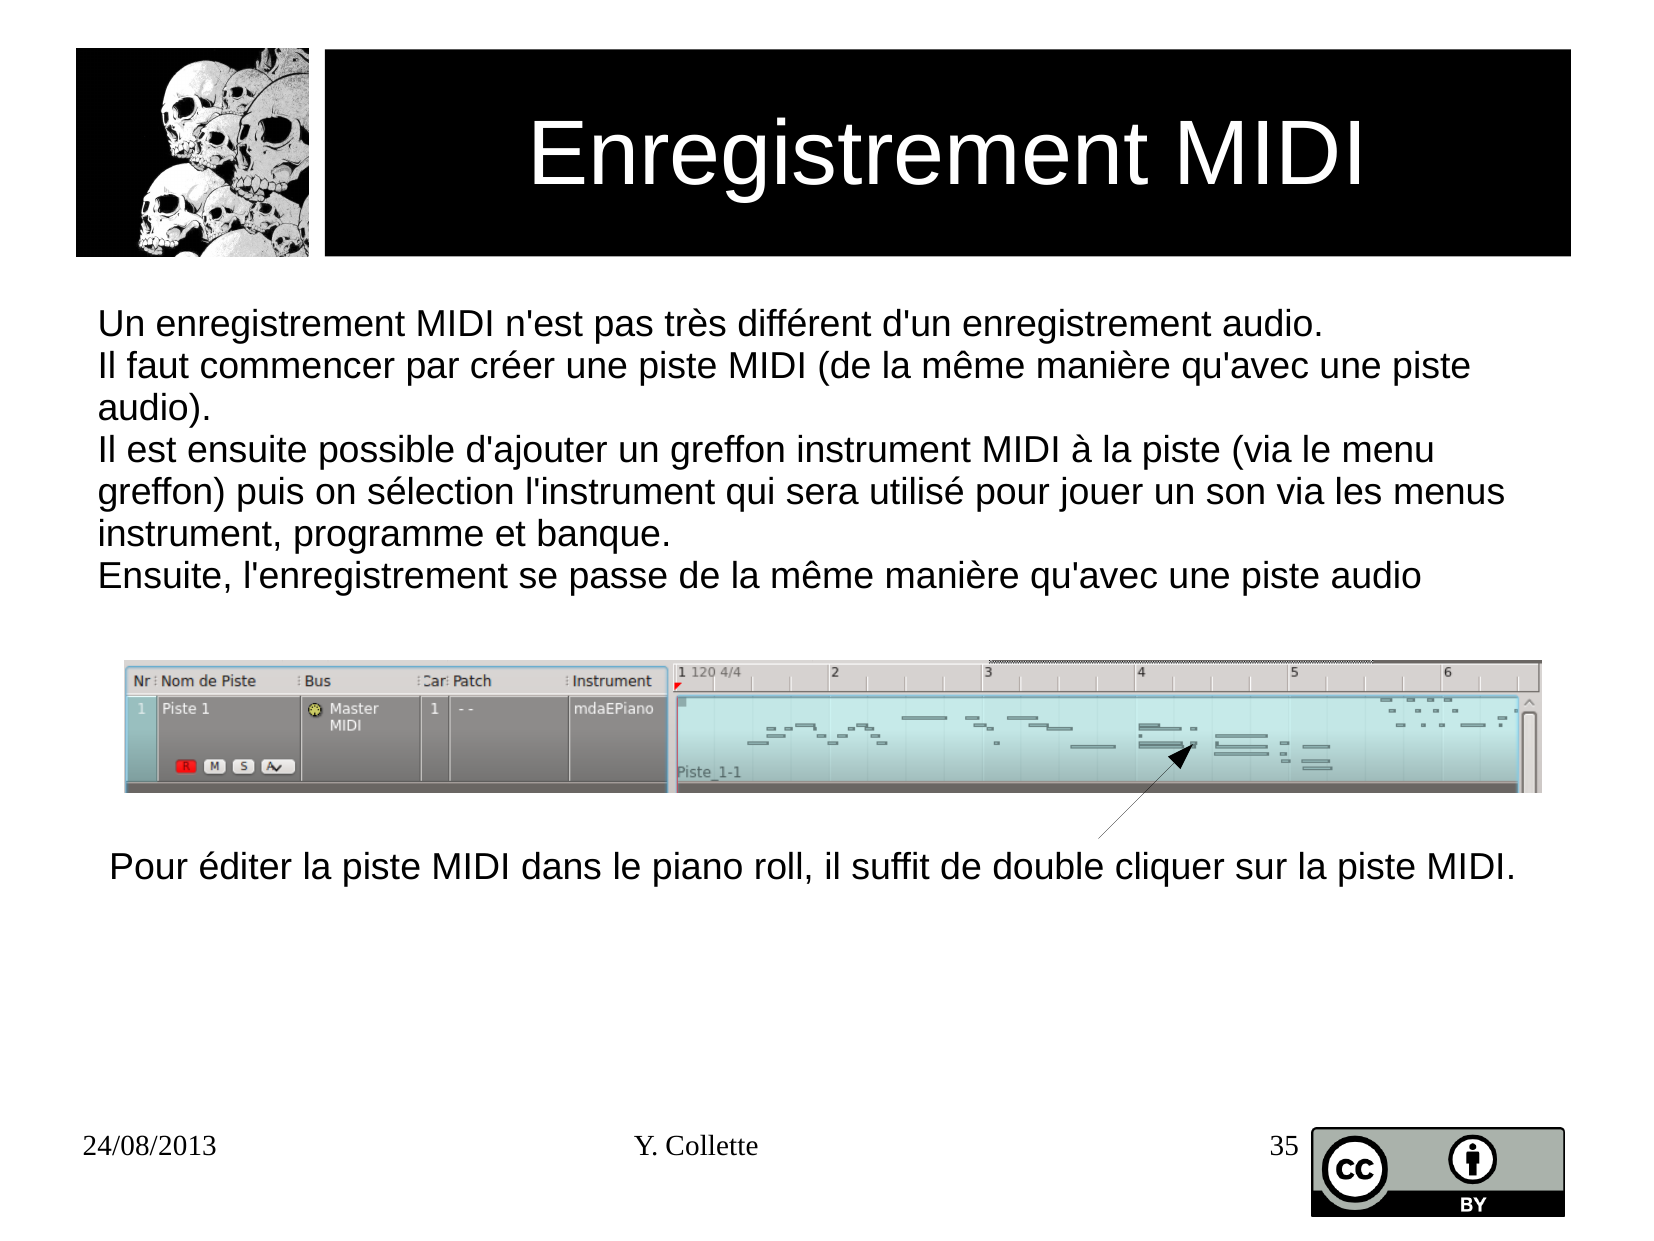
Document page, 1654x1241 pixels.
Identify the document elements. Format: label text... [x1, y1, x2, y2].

picture [1311, 1127, 1565, 1217]
picture [76, 48, 309, 257]
picture [124, 660, 1542, 794]
text_box Pour éditer la piste MIDI dans le piano roll, il suffit de double cliquer sur la piste MIDI. [94, 838, 1536, 896]
title Enregistrement MIDI [324, 49, 1571, 257]
text_box Un enregistrement MIDI n'est pas très différent d'un enregistrement audio. Il faut commencer par créer une piste MIDI (de la même manière qu'avec une piste audio). Il est ensuite possible d'ajouter un greffon instrument MIDI à la piste (via le menu greffon) puis on sélection l'instrument qui sera utilisé pour jouer un son via les menus instrument, programme et banque. Ensuite, l'enregistrement se passe de la même manière qu'avec une piste audio [82, 295, 1571, 605]
